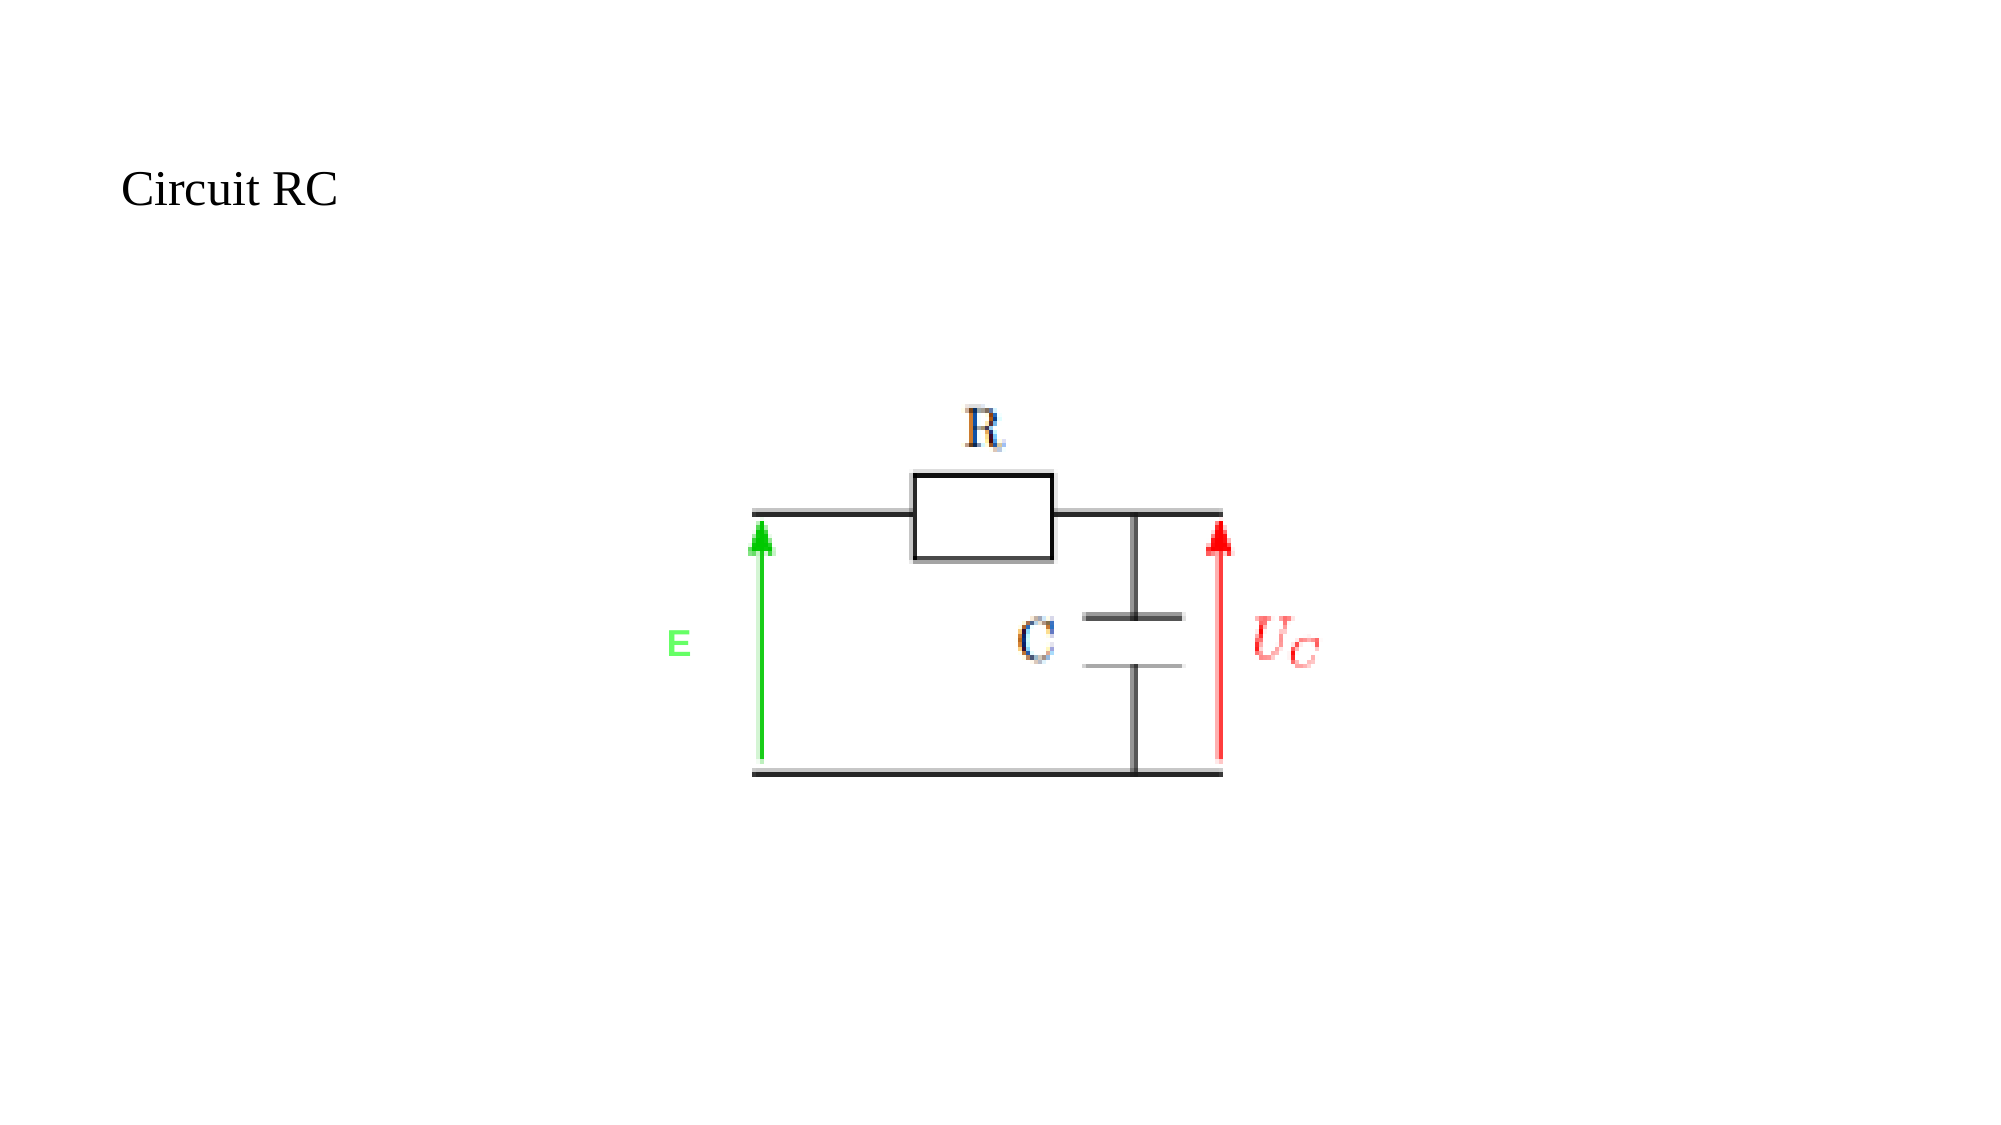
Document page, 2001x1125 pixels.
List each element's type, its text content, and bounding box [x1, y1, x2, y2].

text_box Circuit RC [106, 153, 544, 225]
picture [580, 309, 1420, 816]
text_box E [625, 590, 733, 697]
